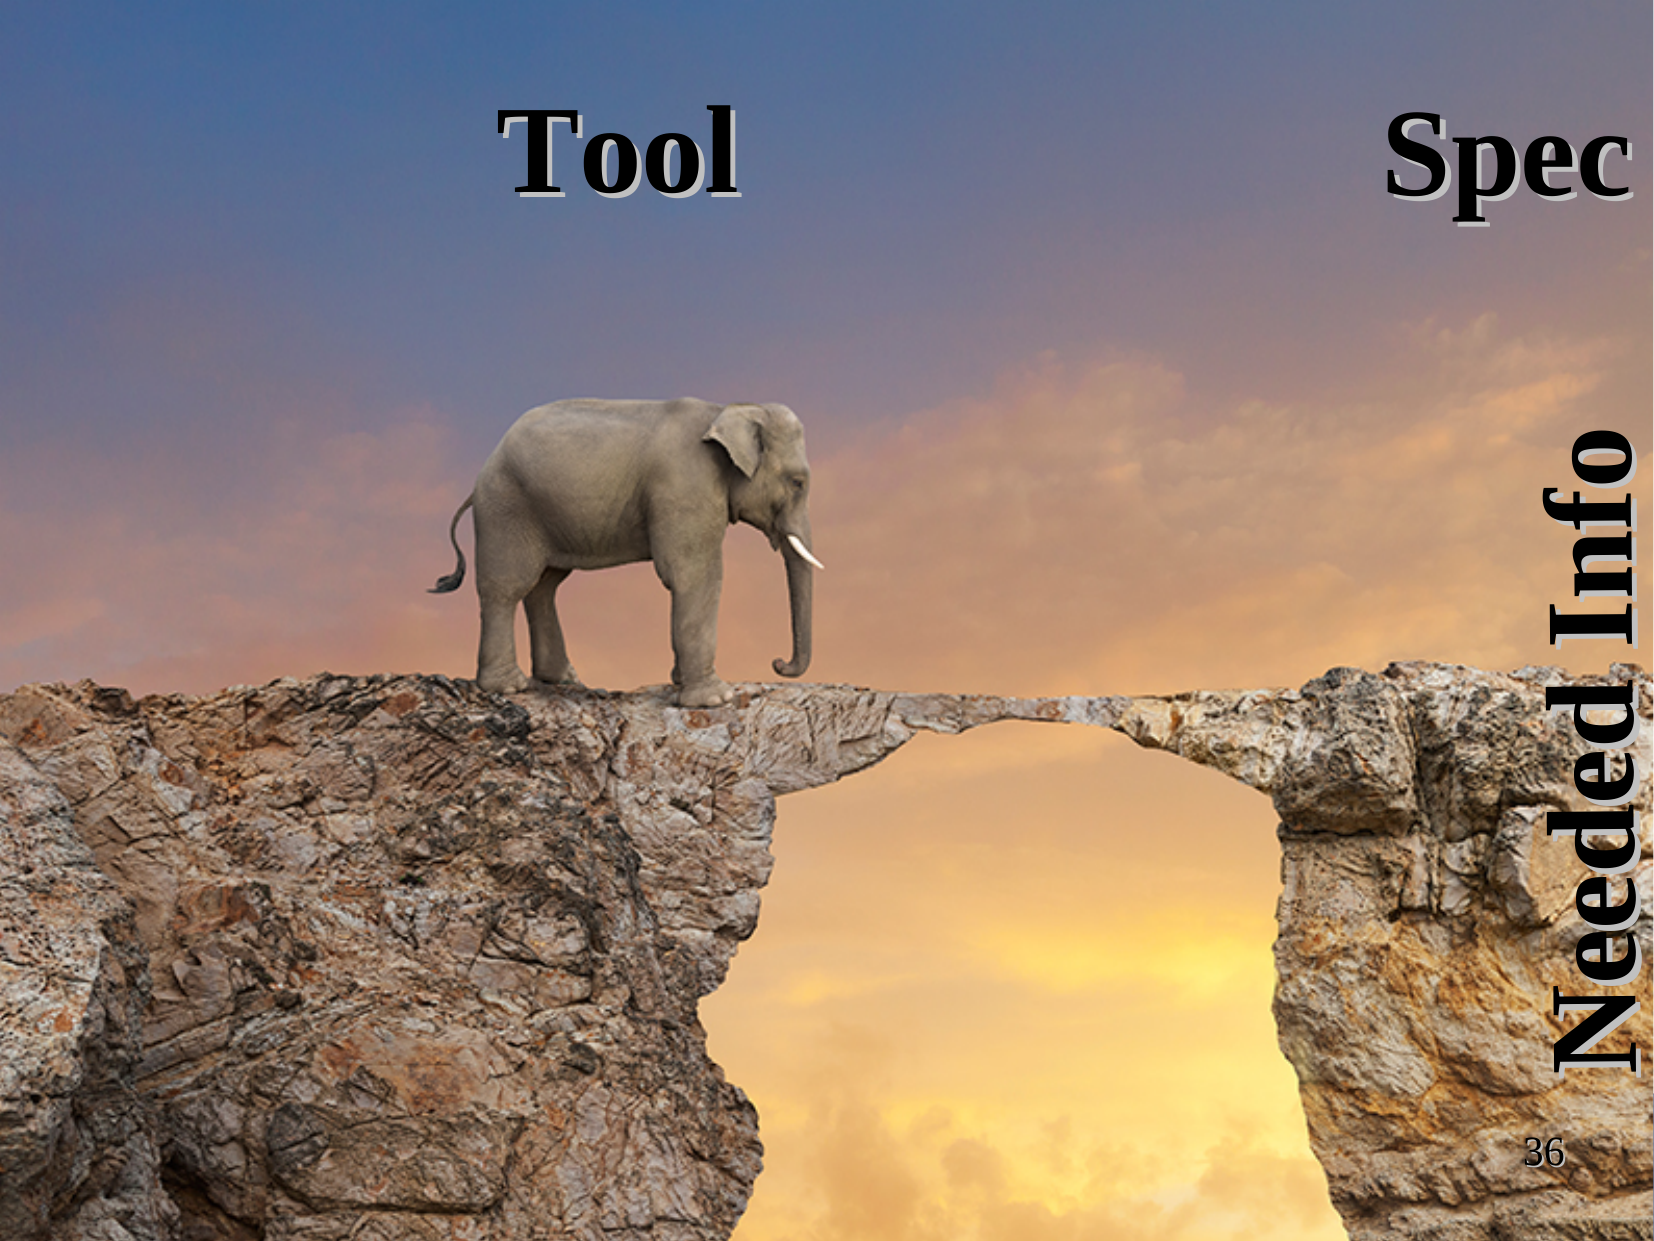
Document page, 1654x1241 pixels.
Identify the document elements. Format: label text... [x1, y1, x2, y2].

text_box Spec [1381, 74, 1632, 213]
text_box Needed Info [1509, 425, 1654, 1076]
text_box <Foliennummer> [1272, 1122, 1566, 1178]
picture [0, 0, 1654, 1241]
text_box Tool [496, 70, 728, 210]
